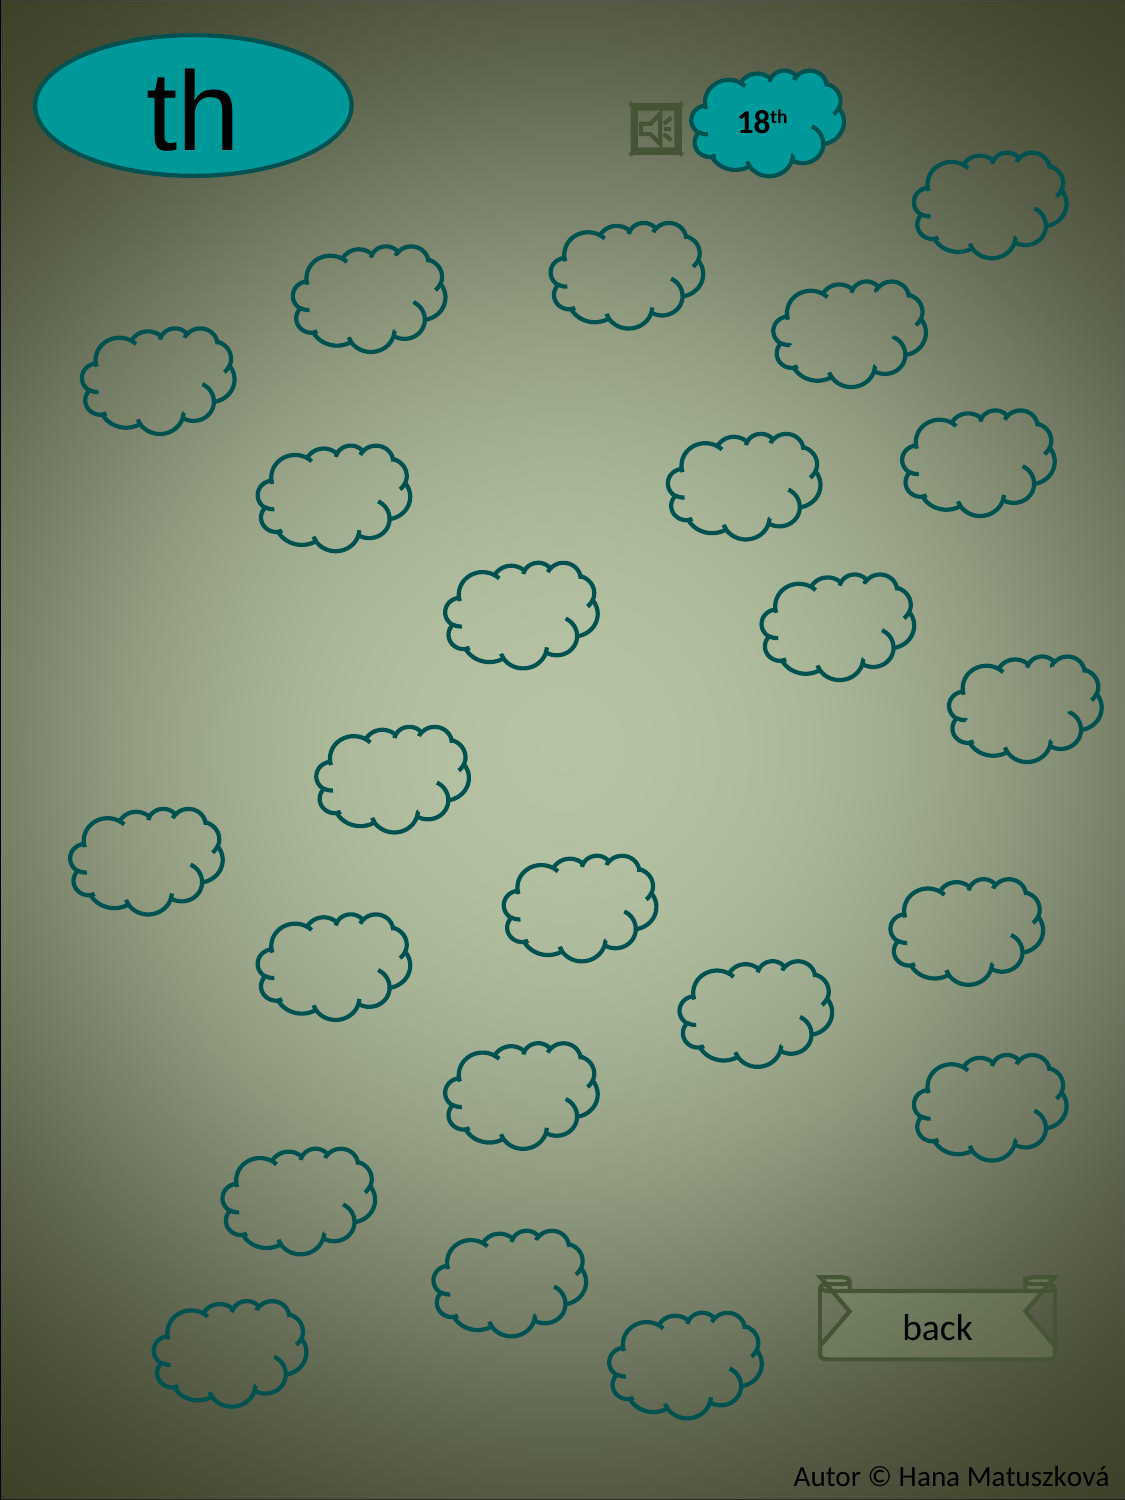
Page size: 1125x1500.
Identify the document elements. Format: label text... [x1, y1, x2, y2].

text_box back [820, 1277, 1055, 1360]
text_box 18th [691, 70, 844, 177]
picture [0, 0, 1125, 1500]
text_box th [35, 35, 352, 176]
text_box Autor © Hana Matuszková [778, 1449, 1125, 1500]
